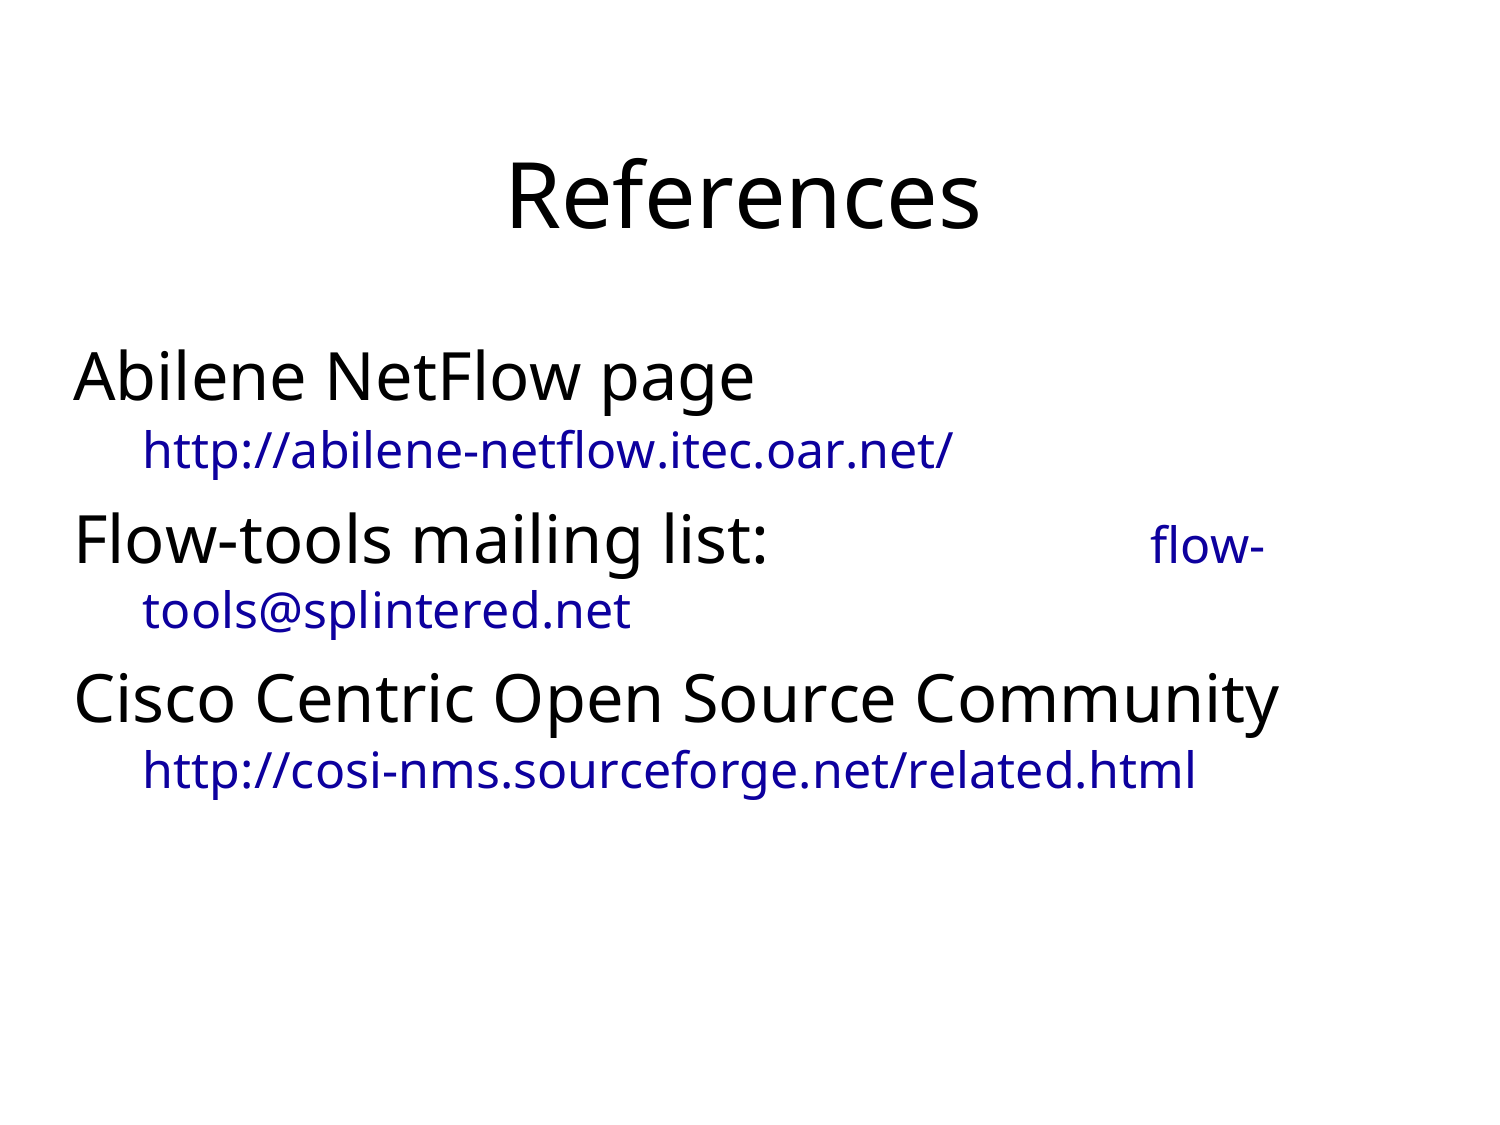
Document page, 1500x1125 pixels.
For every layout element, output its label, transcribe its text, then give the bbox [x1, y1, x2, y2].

title References [112, 62, 1388, 324]
list Abilene NetFlow page http://abilene-netflow.itec.oar.net/ Flow-tools mailing list: flow-tools@splintered.net Cisco Centric Open Source Community http://cosi-nms.sourceforge.net/related.html [59, 324, 1447, 1125]
